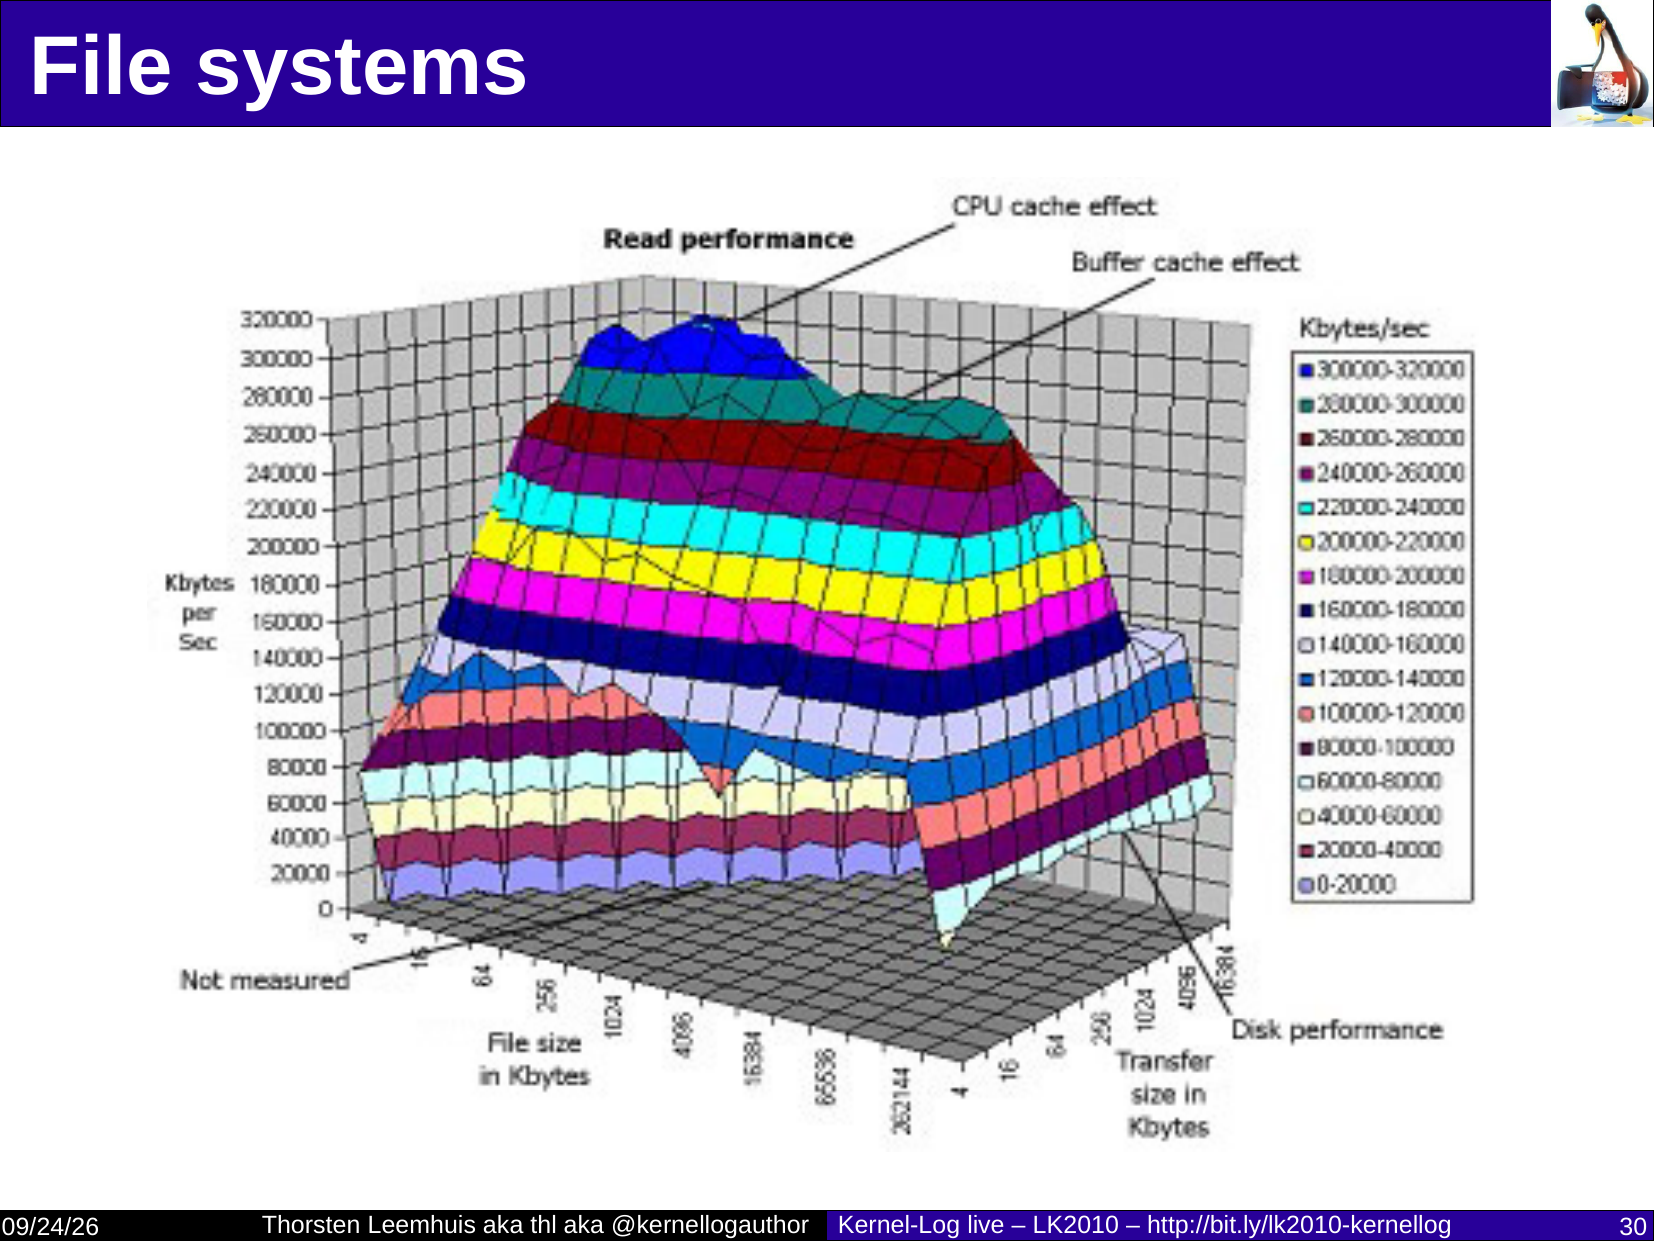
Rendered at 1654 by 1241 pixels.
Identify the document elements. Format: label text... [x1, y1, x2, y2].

picture [1551, 0, 1653, 127]
picture [147, 177, 1506, 1152]
title File systems [29, 19, 1535, 113]
